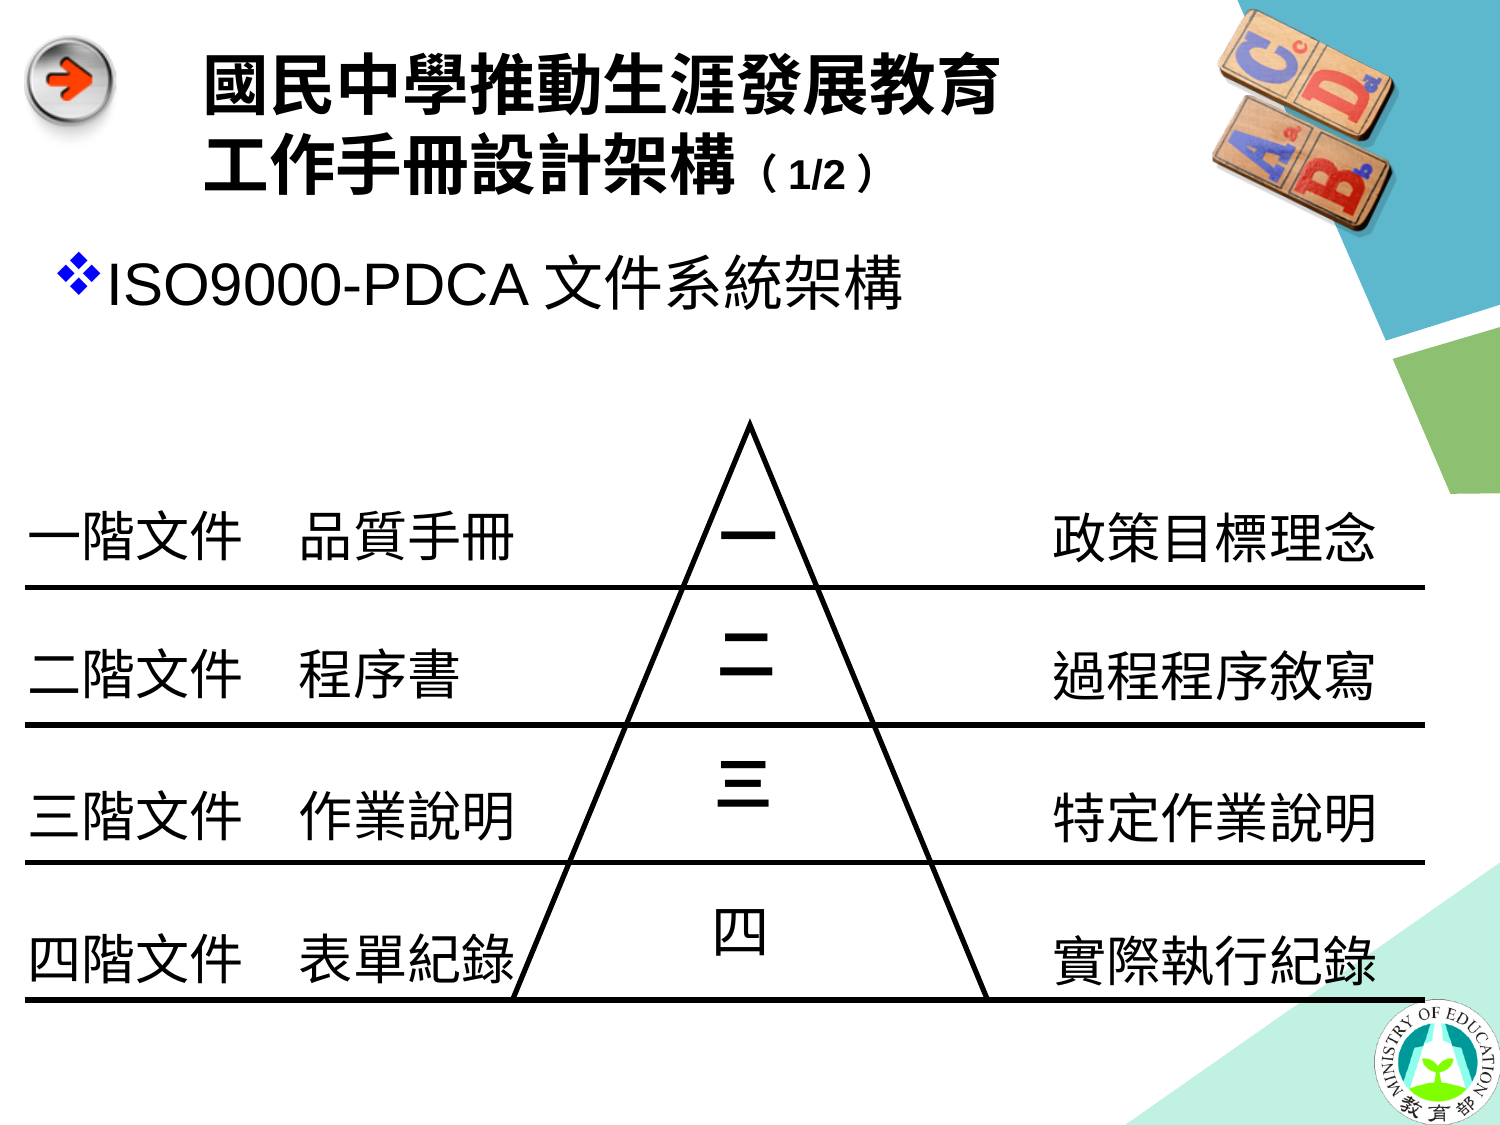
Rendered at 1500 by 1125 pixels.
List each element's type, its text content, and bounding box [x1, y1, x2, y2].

picture [1212, 8, 1399, 237]
picture [24, 35, 118, 150]
text_box 三 [699, 739, 813, 826]
text_box 實際執行紀錄 [1037, 919, 1500, 1001]
text_box 二階文件 程序書 [12, 632, 563, 713]
text_box 政策目標理念 [1037, 496, 1500, 578]
text_box [546, 865, 987, 997]
text_box 二 [703, 609, 816, 695]
text_box [683, 536, 817, 585]
text_box [627, 590, 873, 722]
text_box [570, 728, 930, 860]
text_box 三階文件 作業說明 [12, 774, 563, 856]
title 國民中學推動生涯發展教育 工作手冊設計架構（1/2） [187, 32, 1238, 213]
text_box 過程程序敘寫 [1037, 634, 1500, 715]
text_box [722, 425, 778, 492]
list ISO9000-PDCA文件系統架構 [37, 237, 1425, 325]
picture [1374, 1001, 1500, 1125]
text_box 特定作業說明 [1037, 777, 1500, 858]
text_box 四 [696, 887, 810, 973]
text_box 一階文件 品質手冊 [12, 494, 563, 576]
text_box 四階文件 表單紀錄 [12, 917, 563, 999]
text_box 一 [704, 492, 818, 578]
